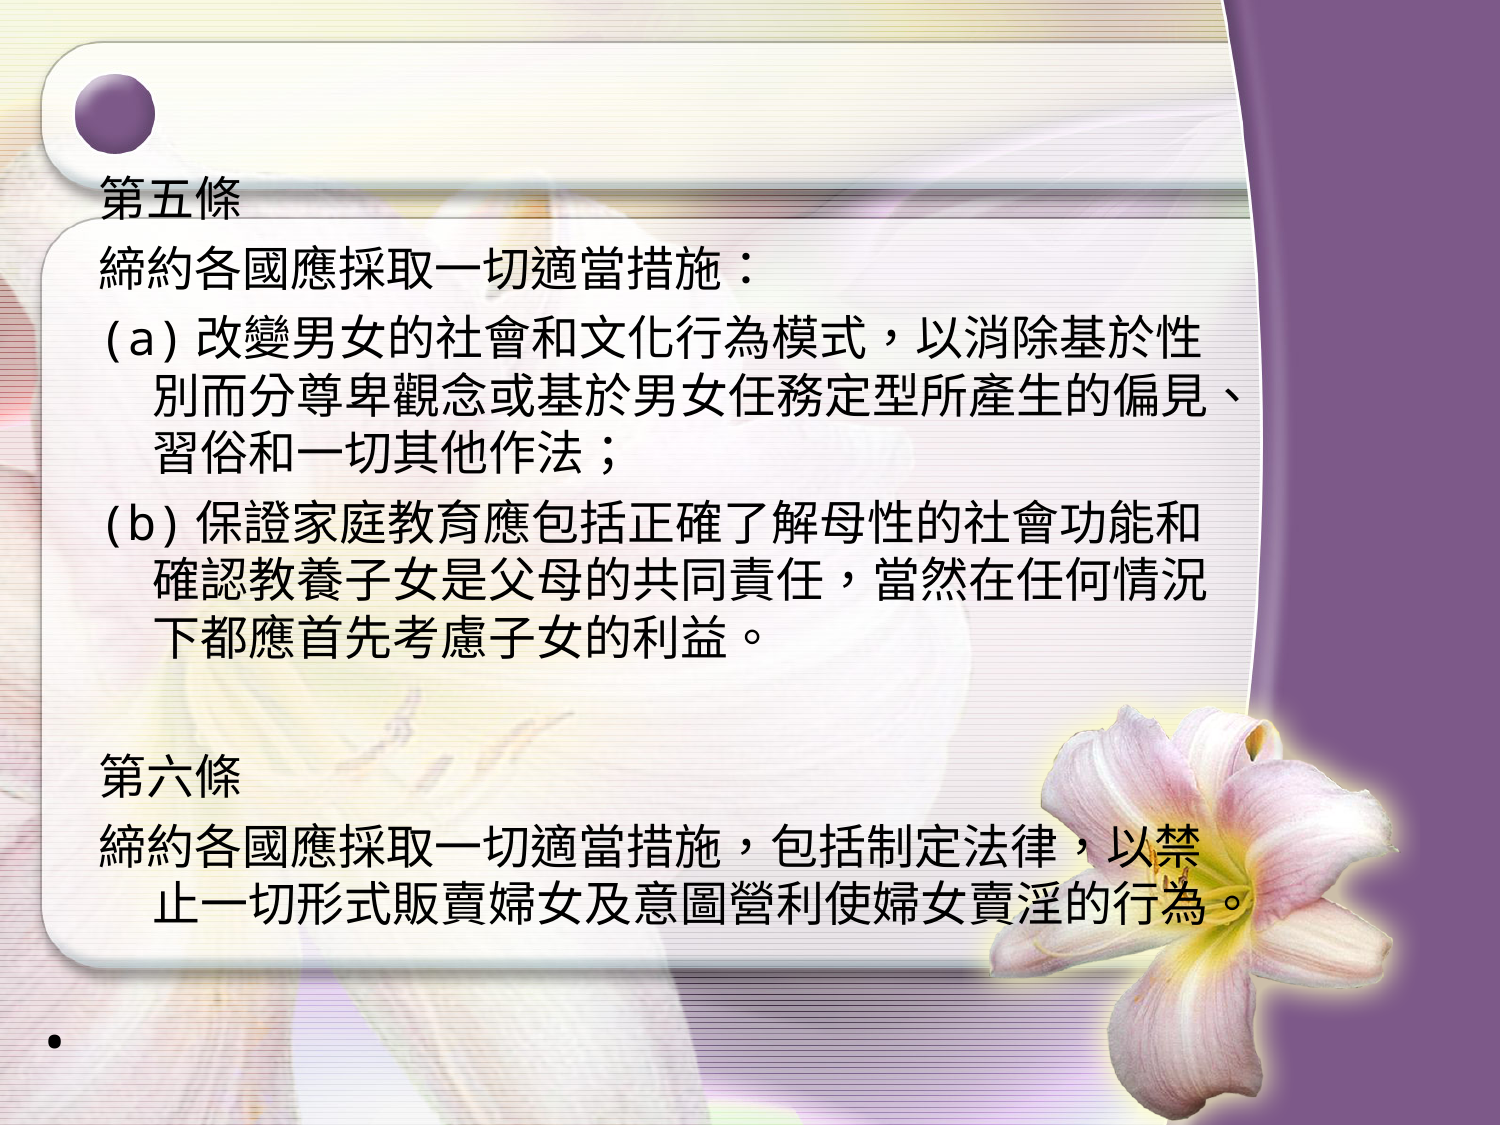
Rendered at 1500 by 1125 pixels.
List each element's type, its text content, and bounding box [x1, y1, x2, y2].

list 第五條 締約各國應採取一切適當措施： (a)改變男女的社會和文化行為模式，以消除基於性別而分尊卑觀念或基於男女任務定型所產生的偏見、習俗和一切其他作法； (b)保證家庭教育應包括正確了解母性的社會功能和確認教養子女是父母的共同責任，當然在任何情況下都應首先考慮子女的利益。 第六條 締約各國應採取一切適當措施，包括制定法律，以禁止一切形式販賣婦女及意圖營利使婦女賣淫的行為。 [29, 160, 1247, 1000]
